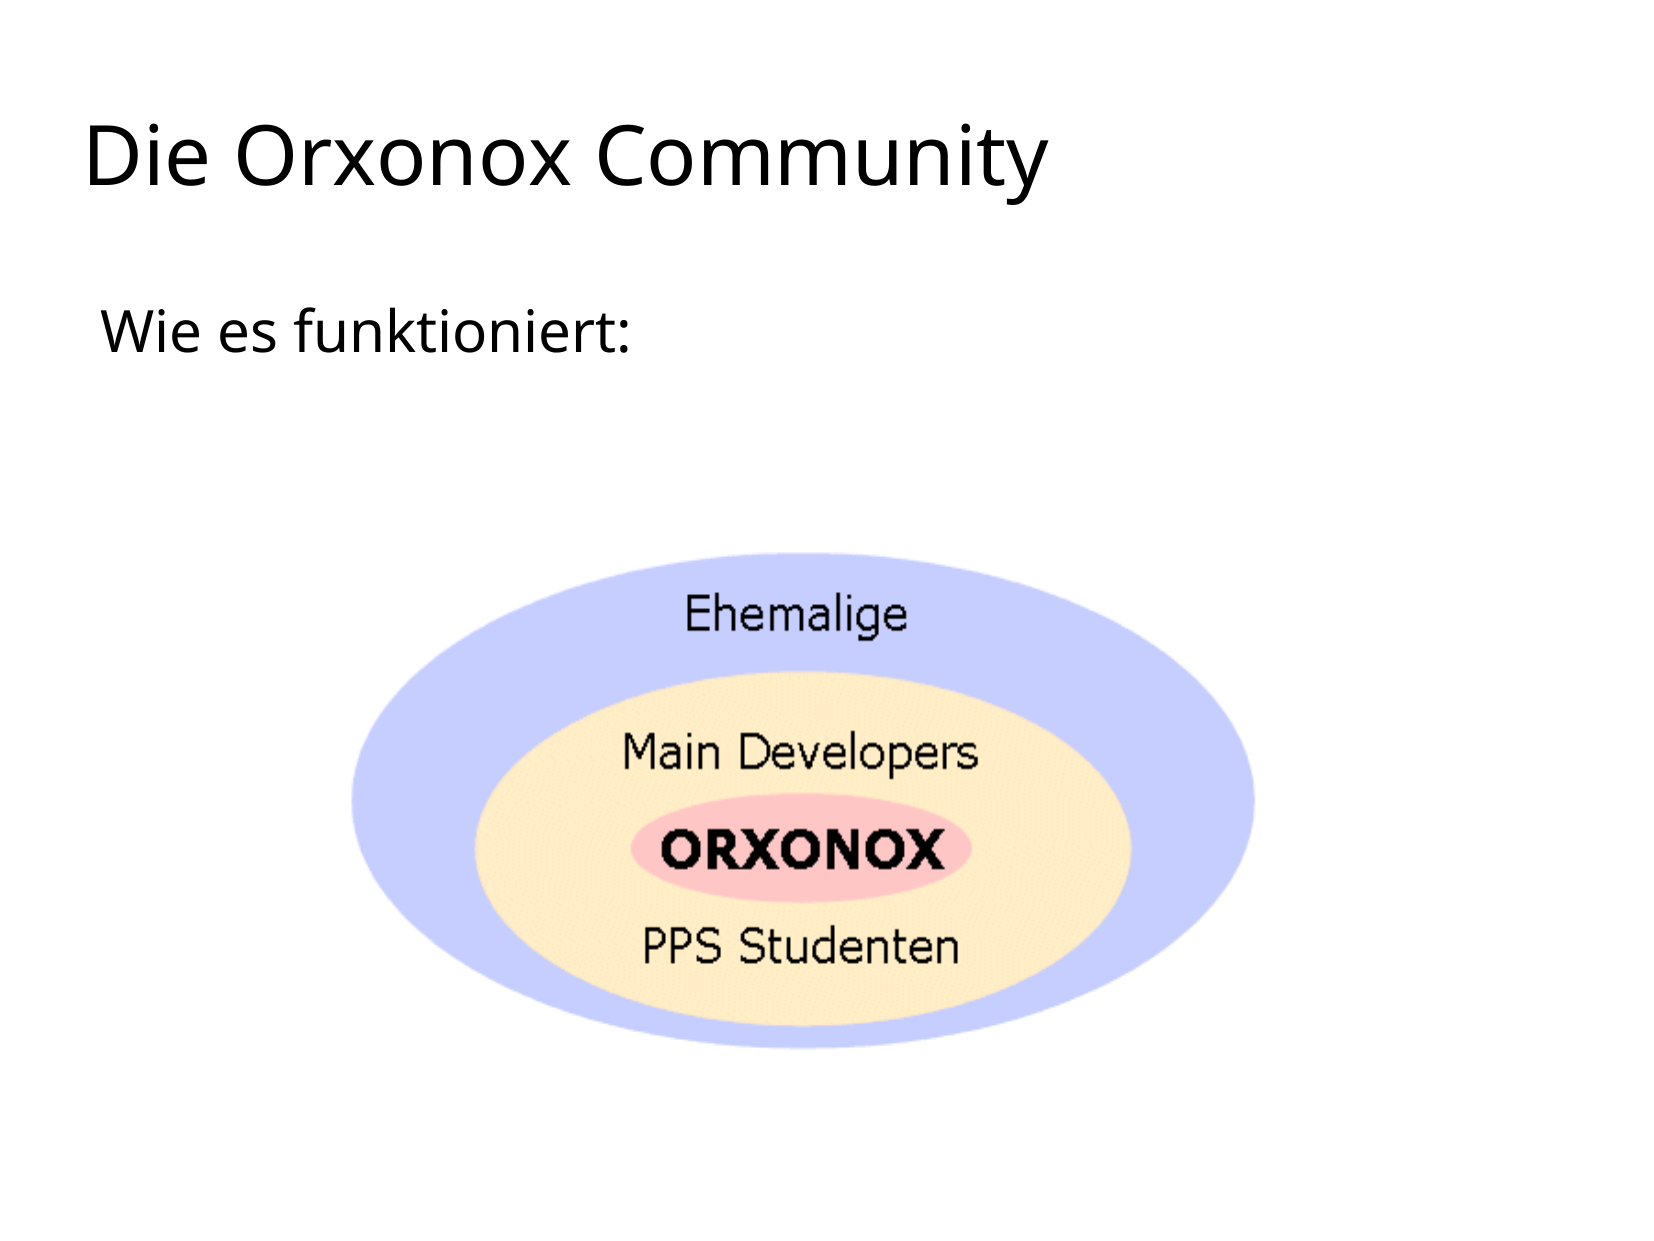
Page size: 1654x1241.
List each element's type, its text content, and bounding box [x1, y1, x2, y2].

title Die Orxonox Community [82, 49, 1571, 257]
picture [249, 487, 1351, 1088]
list Wie es funktioniert: [82, 290, 1571, 1109]
